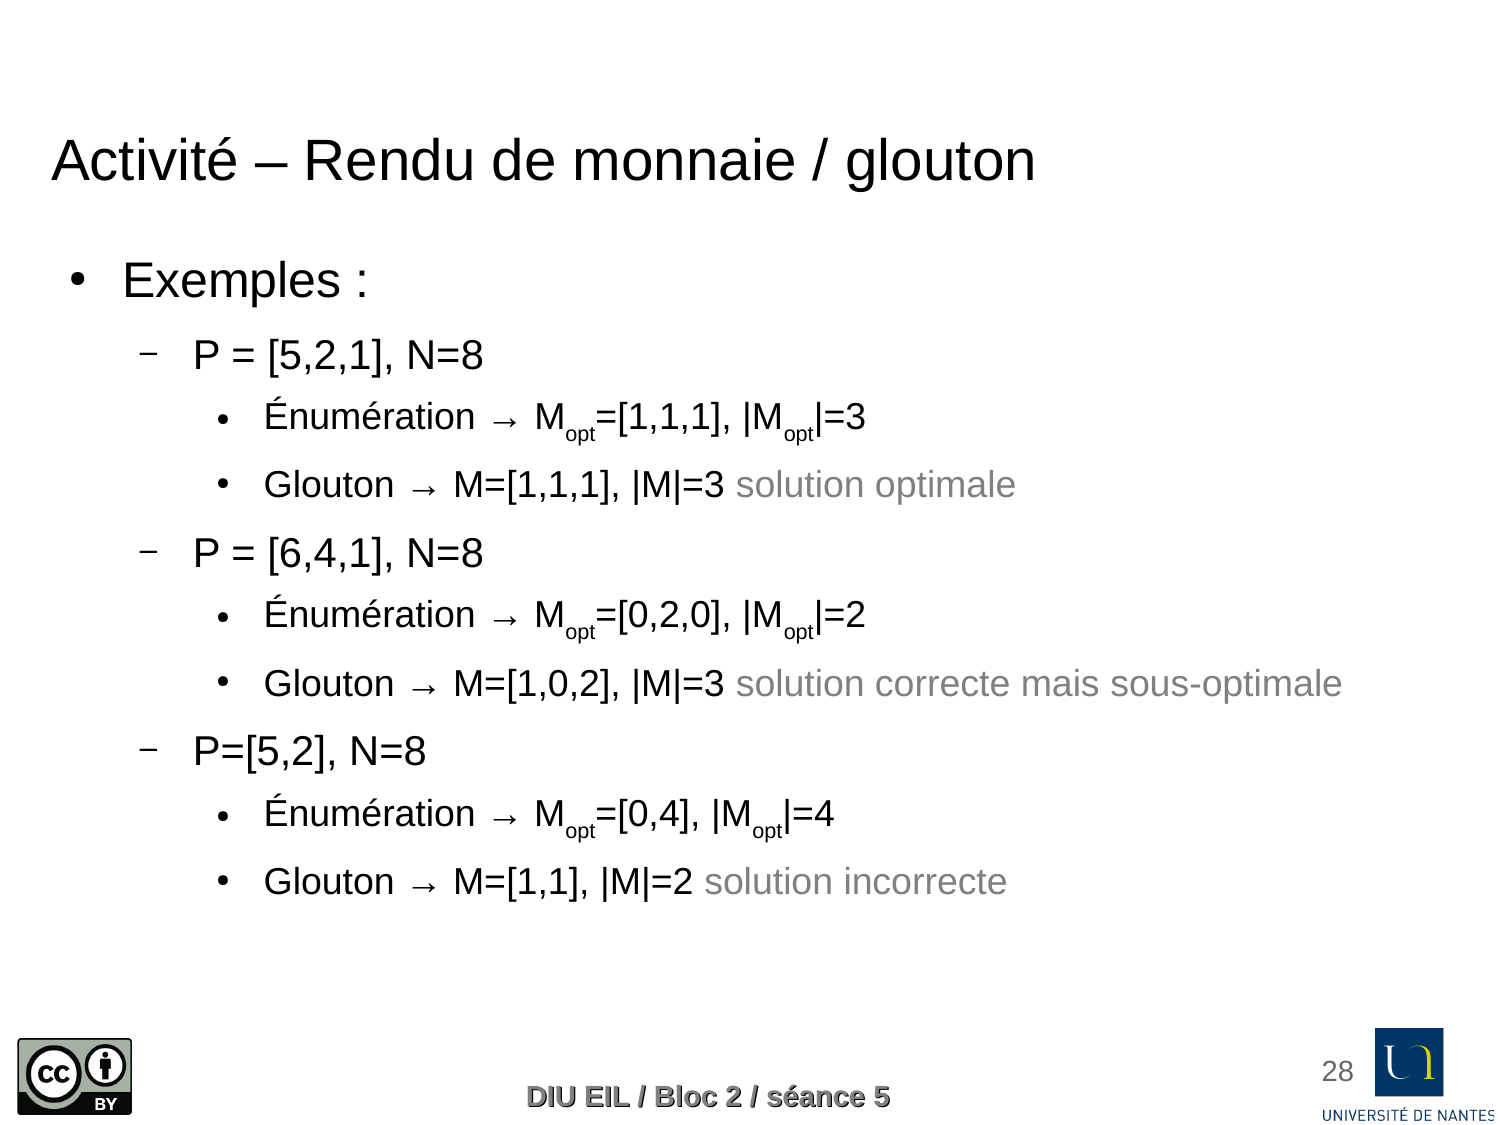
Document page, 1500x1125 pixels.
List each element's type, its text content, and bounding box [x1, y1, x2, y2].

picture [1323, 1028, 1495, 1121]
picture [17, 1038, 132, 1115]
list Exemples : P = [5,2,1], N=8 Énumération → Mopt=[1,1,1], |Mopt|=3 Glouton → M=[1,1,1], |M|=3 solution optimale P = [6,4,1], N=8 Énumération → Mopt=[0,2,0], |Mopt|=2 Glouton → M=[1,0,2], |M|=3 solution correcte mais sous-optimale P=[5,2], N=8 Énumération → Mopt=[0,4], |Mopt|=4 Glouton → M=[1,1], |M|=2 solution incorrecte [51, 252, 1449, 1064]
title Activité – Rendu de monnaie / glouton [51, 97, 1449, 223]
